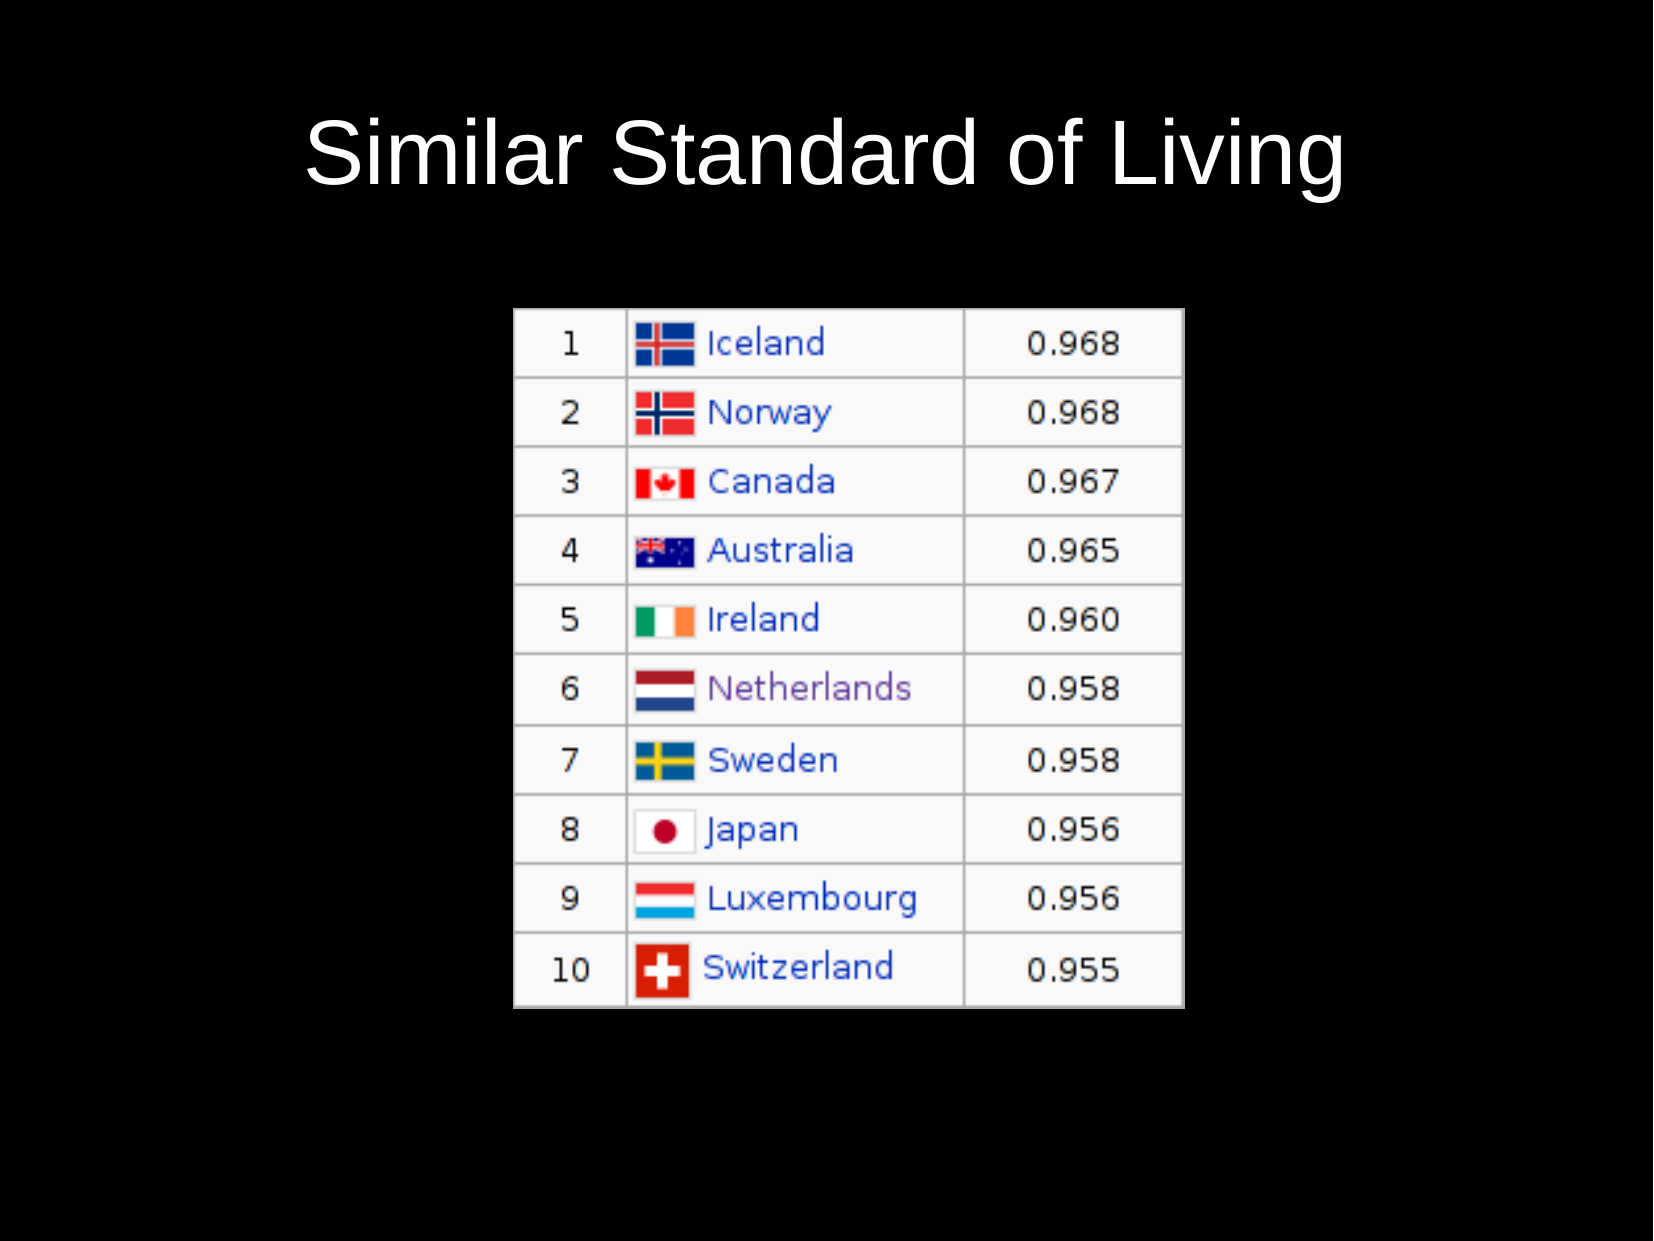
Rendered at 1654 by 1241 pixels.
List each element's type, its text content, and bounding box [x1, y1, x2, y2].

title Similar Standard of Living [82, 49, 1571, 257]
picture [513, 308, 1185, 1009]
